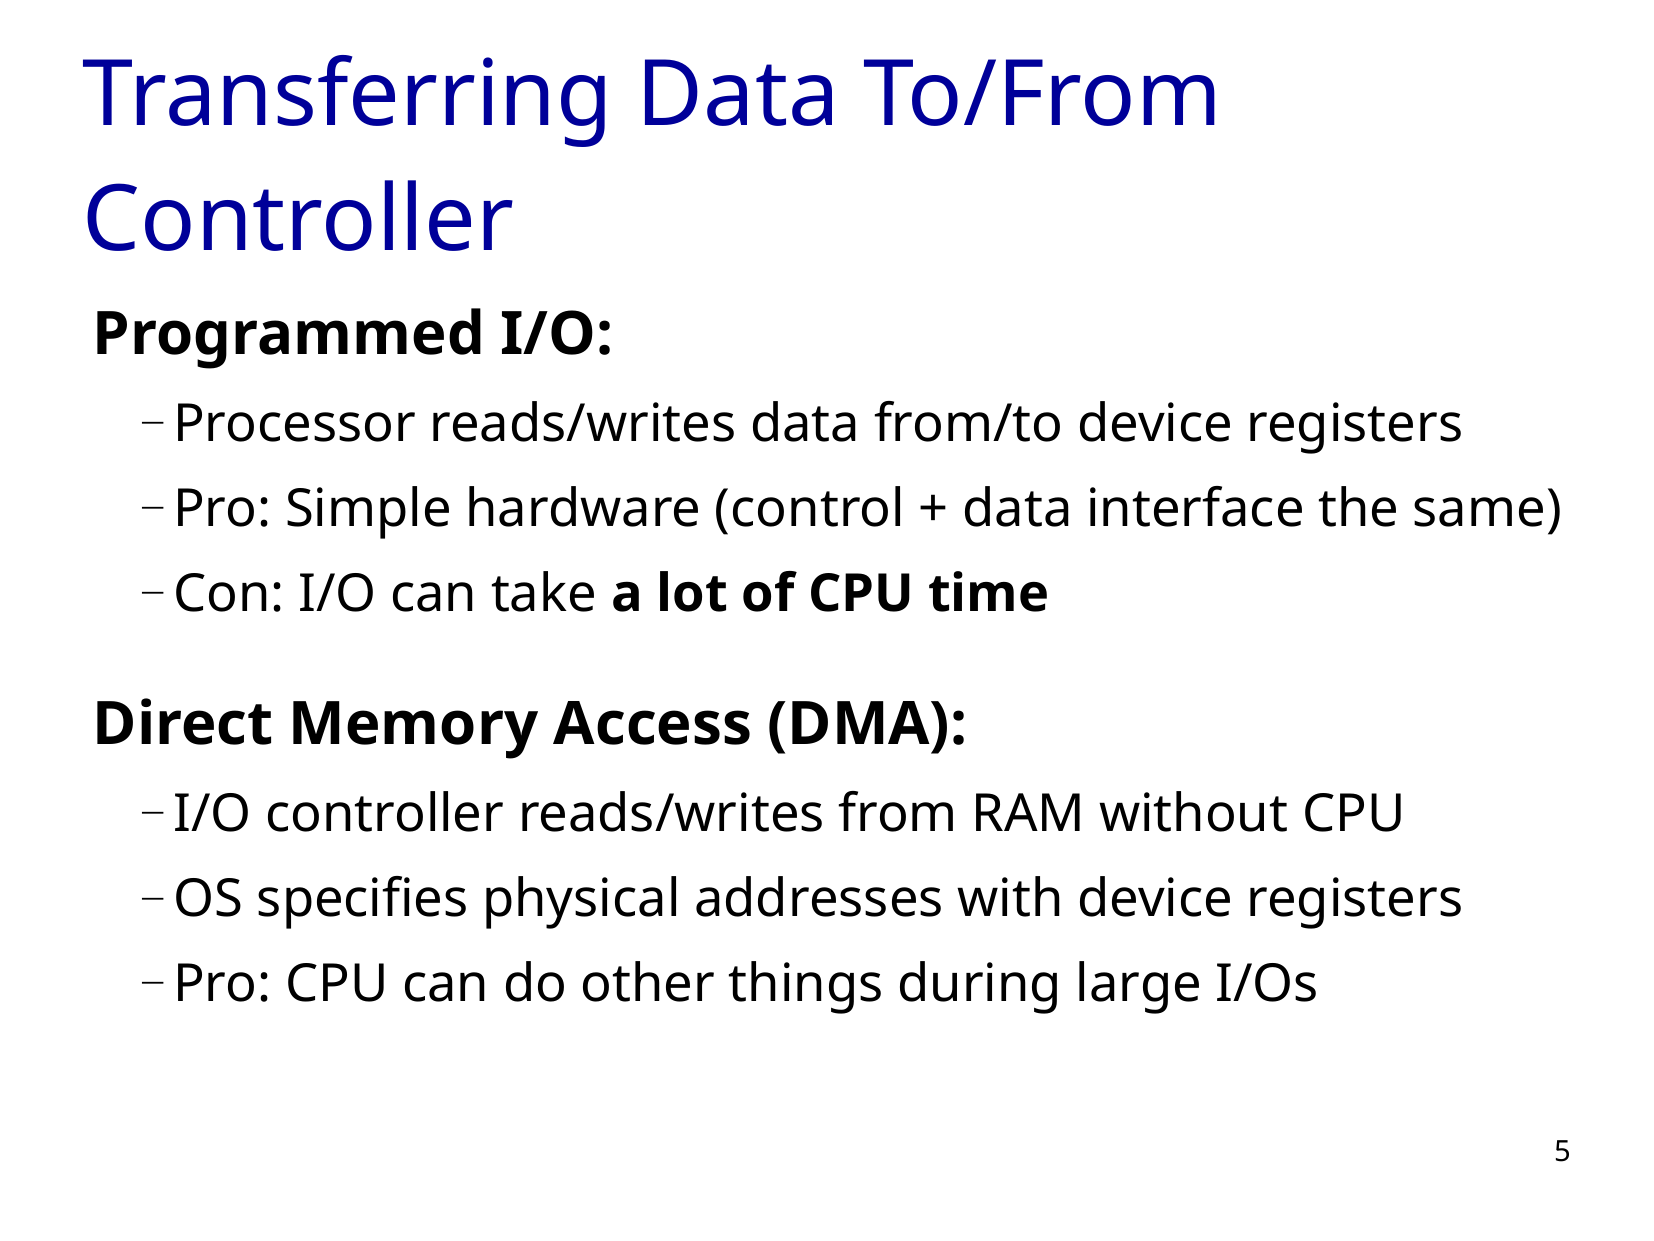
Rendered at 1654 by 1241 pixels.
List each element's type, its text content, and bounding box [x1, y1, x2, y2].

title Transferring Data To/From Controller [82, 49, 1571, 257]
list Programmed I/O: Processor reads/writes data from/to device registers Pro: Simple hardware (control + data interface the same) Con: I/O can take a lot of CPU time Direct Memory Access (DMA): I/O controller reads/writes from RAM without CPU OS specifies physical addresses with device registers Pro: CPU can do other things during large I/Os [60, 290, 1571, 1096]
